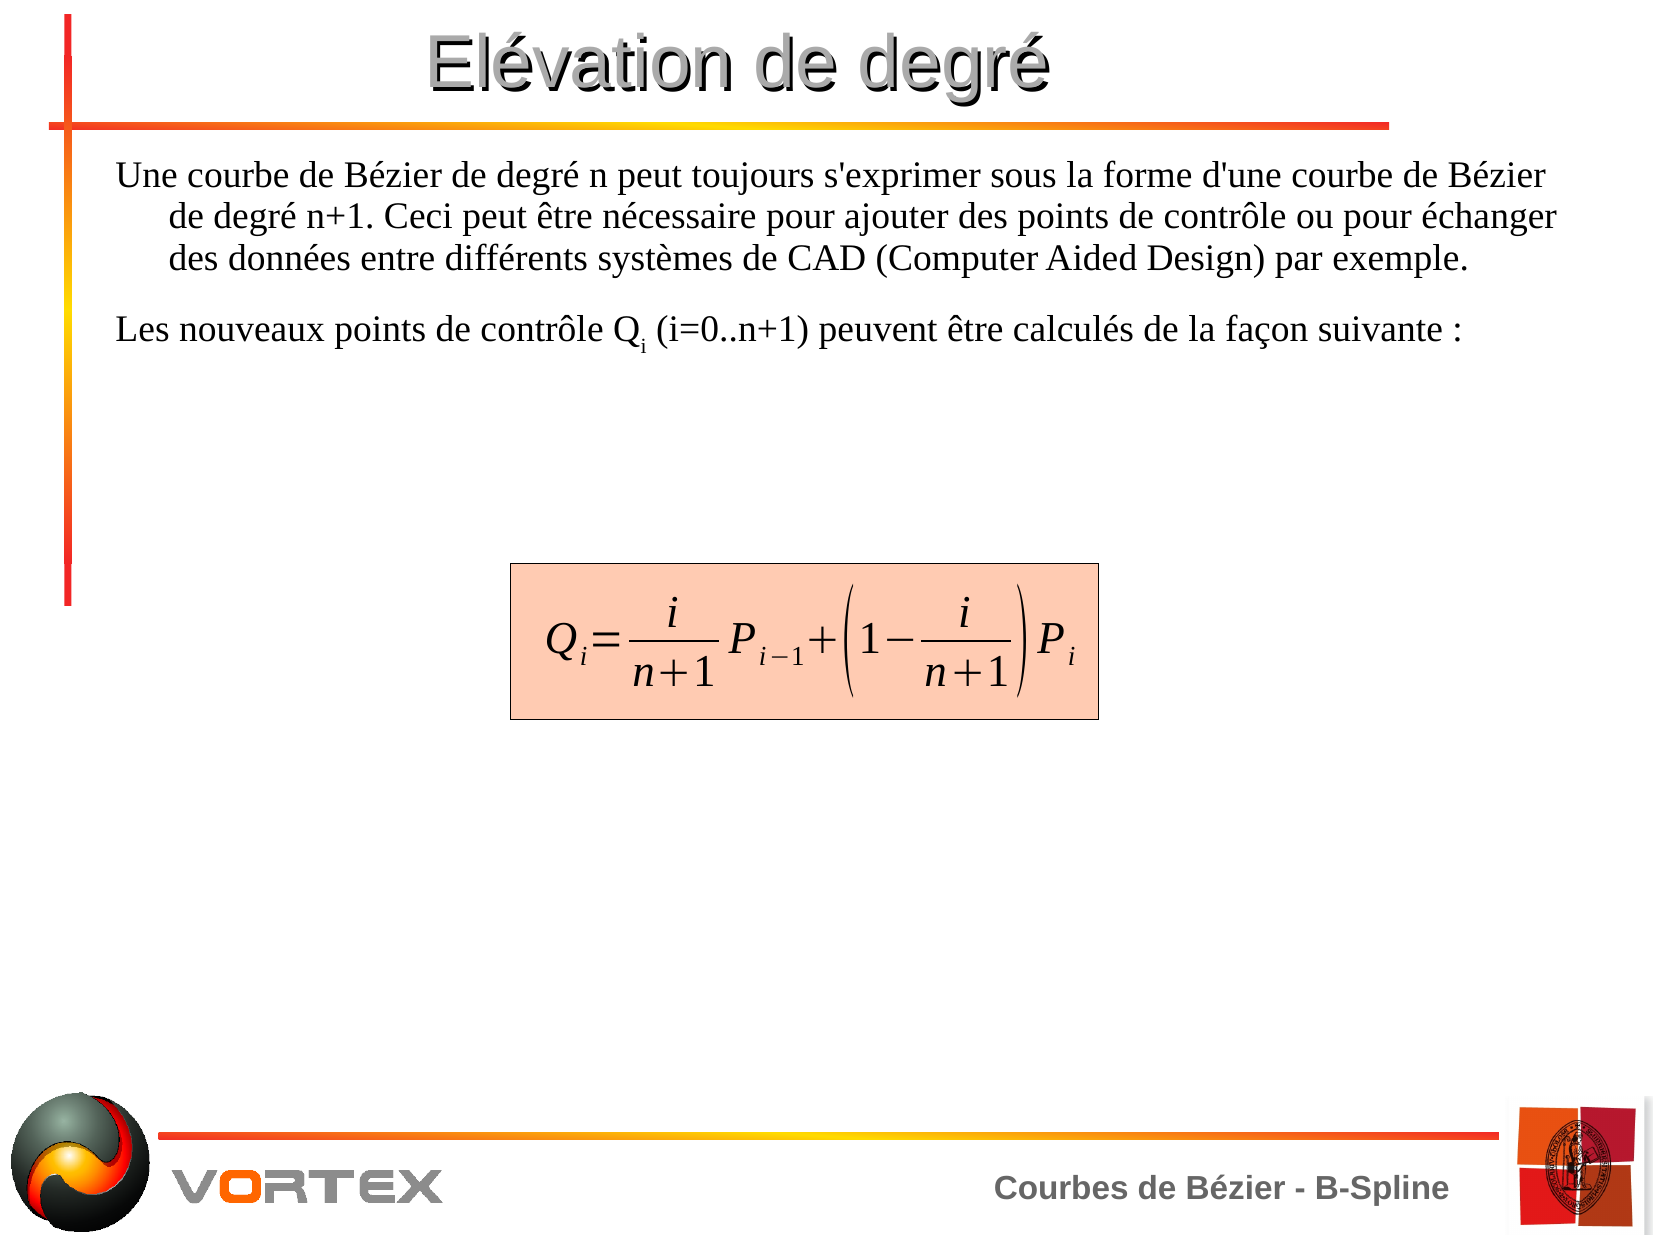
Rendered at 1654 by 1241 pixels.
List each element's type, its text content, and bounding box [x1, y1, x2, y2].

chart [537, 581, 1082, 701]
list Une courbe de Bézier de degré n peut toujours s'exprimer sous la forme d'une courbe de Bézier de degré n+1. Ceci peut être nécessaire pour ajouter des points de contrôle ou pour échanger des données entre différents systèmes de CAD (Computer Aided Design) par exemple. Les nouveaux points de contrôle Qi (i=0..n+1) peuvent être calculés de la façon suivante : [97, 153, 1571, 1109]
picture [11, 1092, 443, 1232]
picture [1505, 1096, 1653, 1235]
title Elévation de degré [82, 4, 1392, 120]
